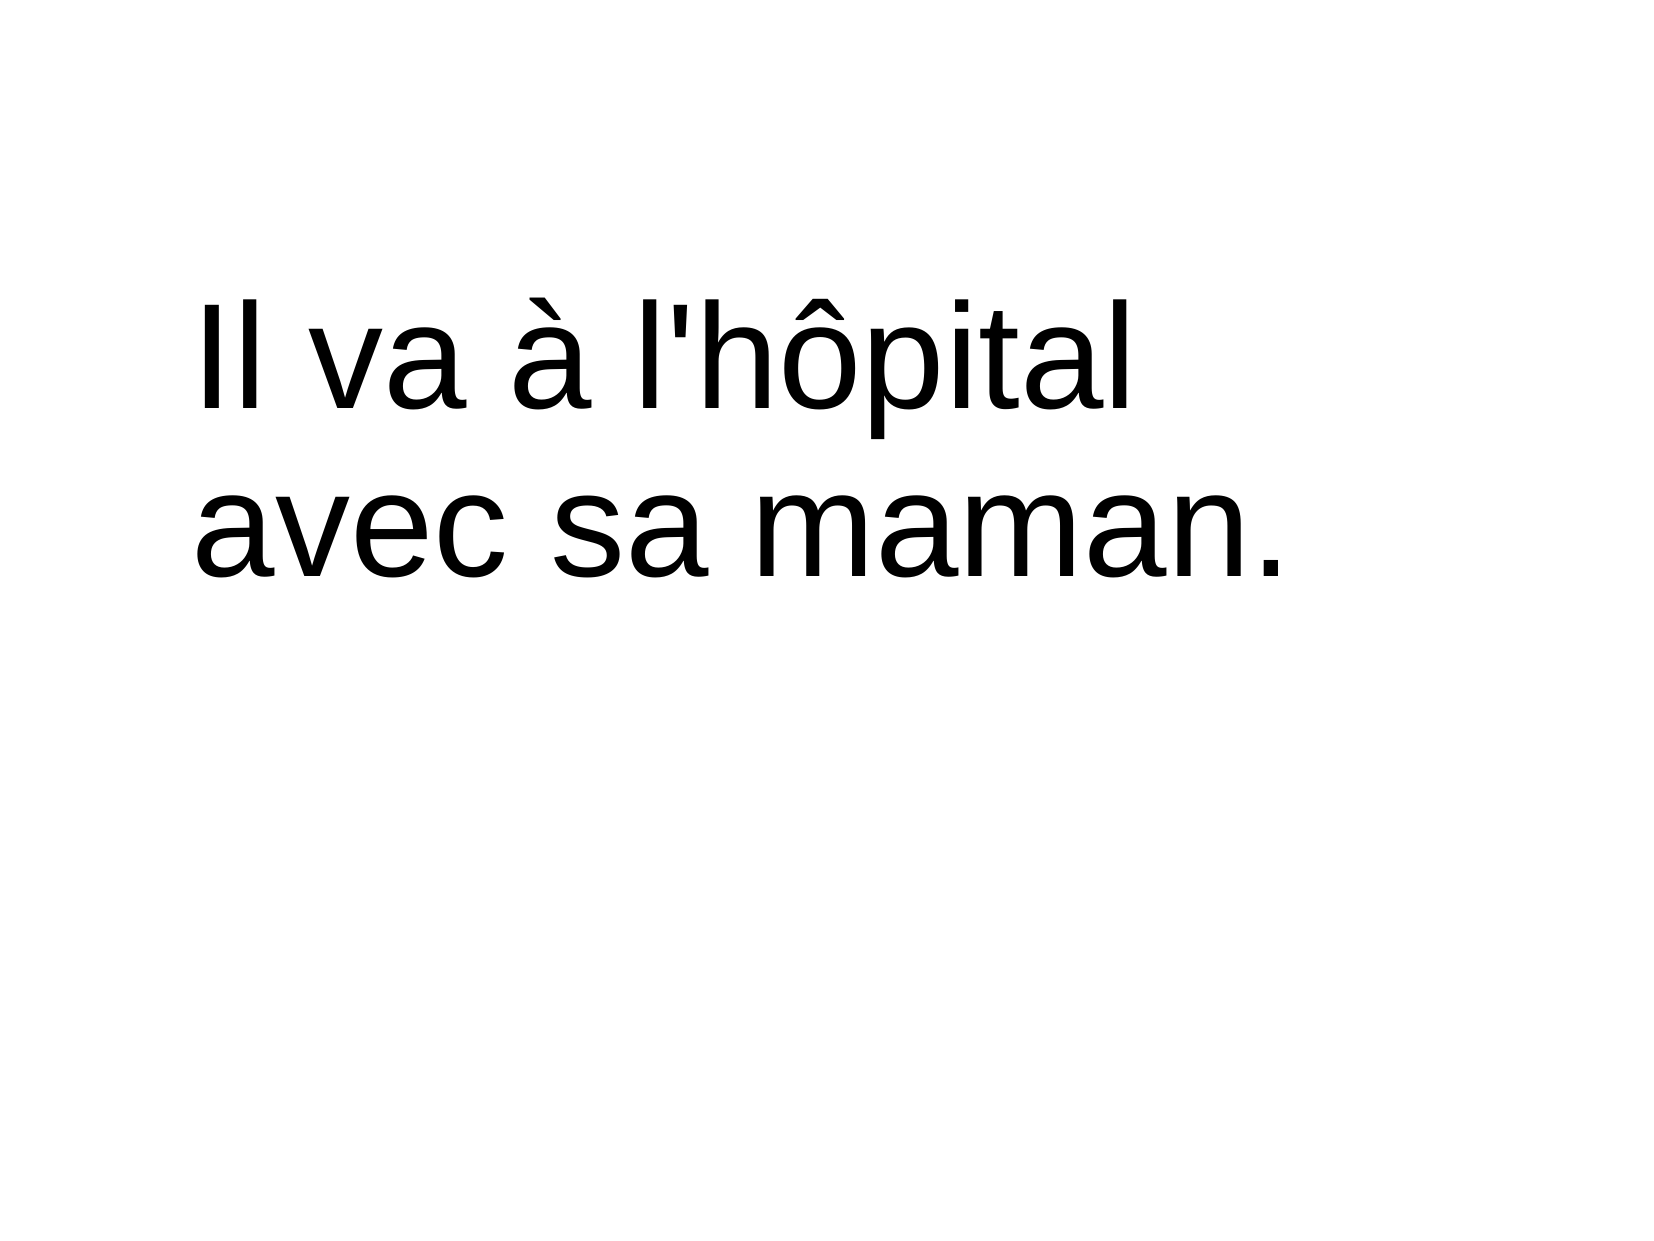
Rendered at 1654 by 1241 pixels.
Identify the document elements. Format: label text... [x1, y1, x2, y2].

text_box Il va à l'hôpital avec sa maman. [177, 265, 1447, 1093]
